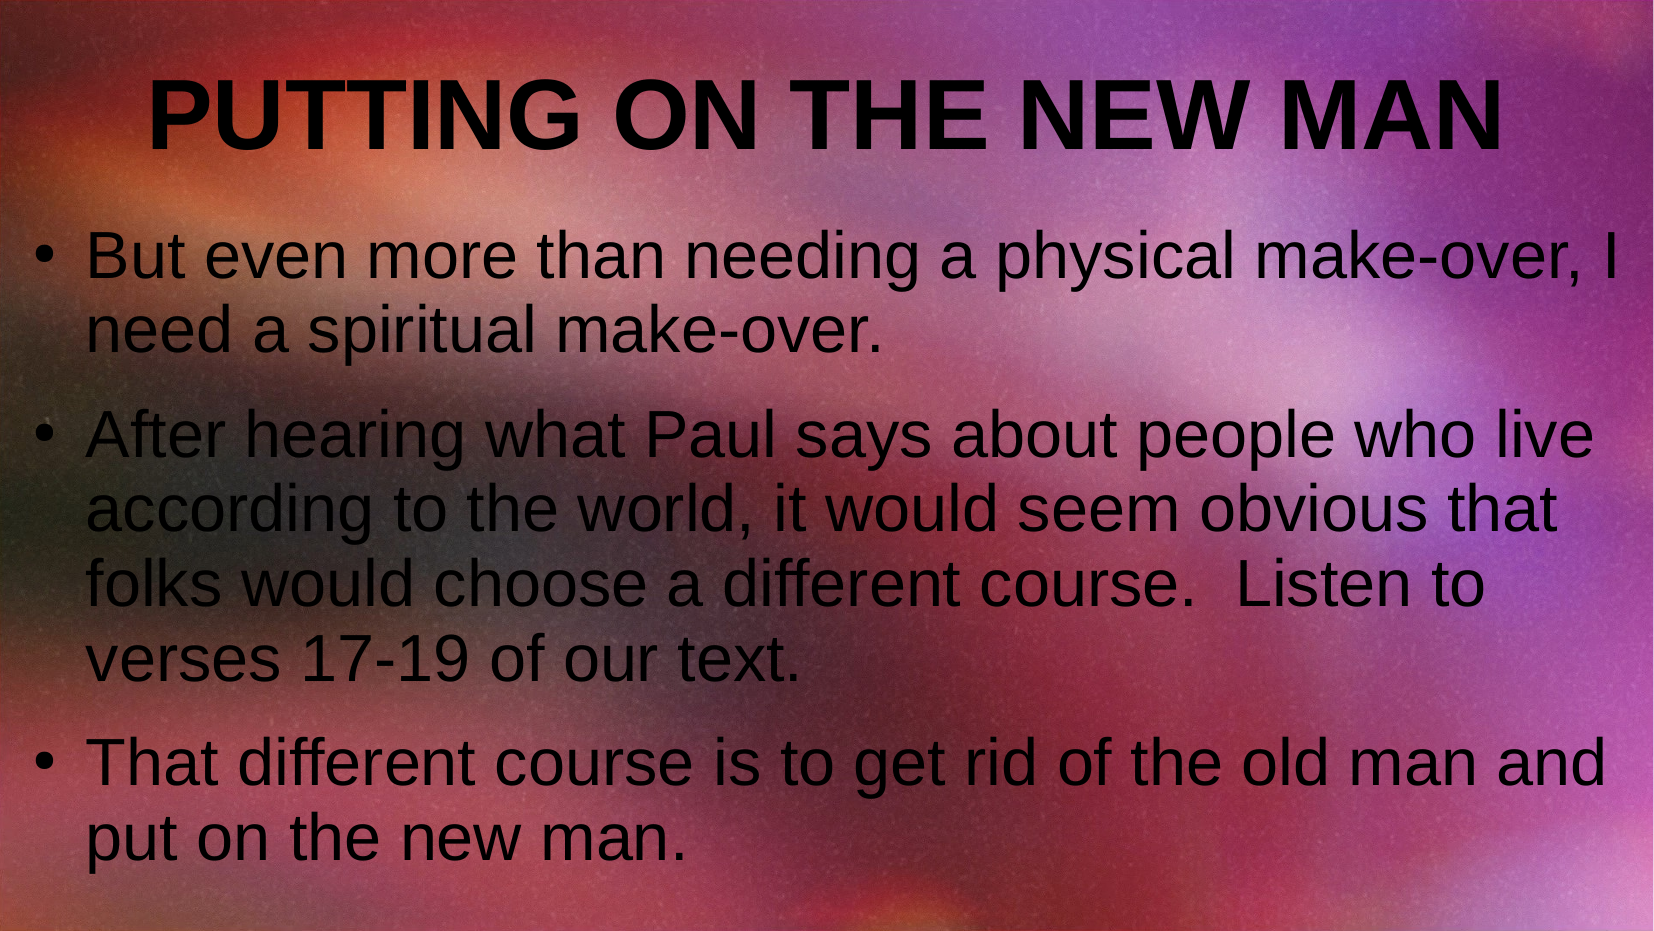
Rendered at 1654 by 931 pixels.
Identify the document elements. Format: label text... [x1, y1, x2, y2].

picture [0, 0, 1654, 931]
title PUTTING ON THE NEW MAN [82, 37, 1571, 193]
list But even more than needing a physical make-over, I need a spiritual make-over. After hearing what Paul says about people who live according to the world, it would seem obvious that folks would choose a different course. Listen to verses 17-19 of our text. That different course is to get rid of the old man and put on the new man. [15, 217, 1636, 931]
